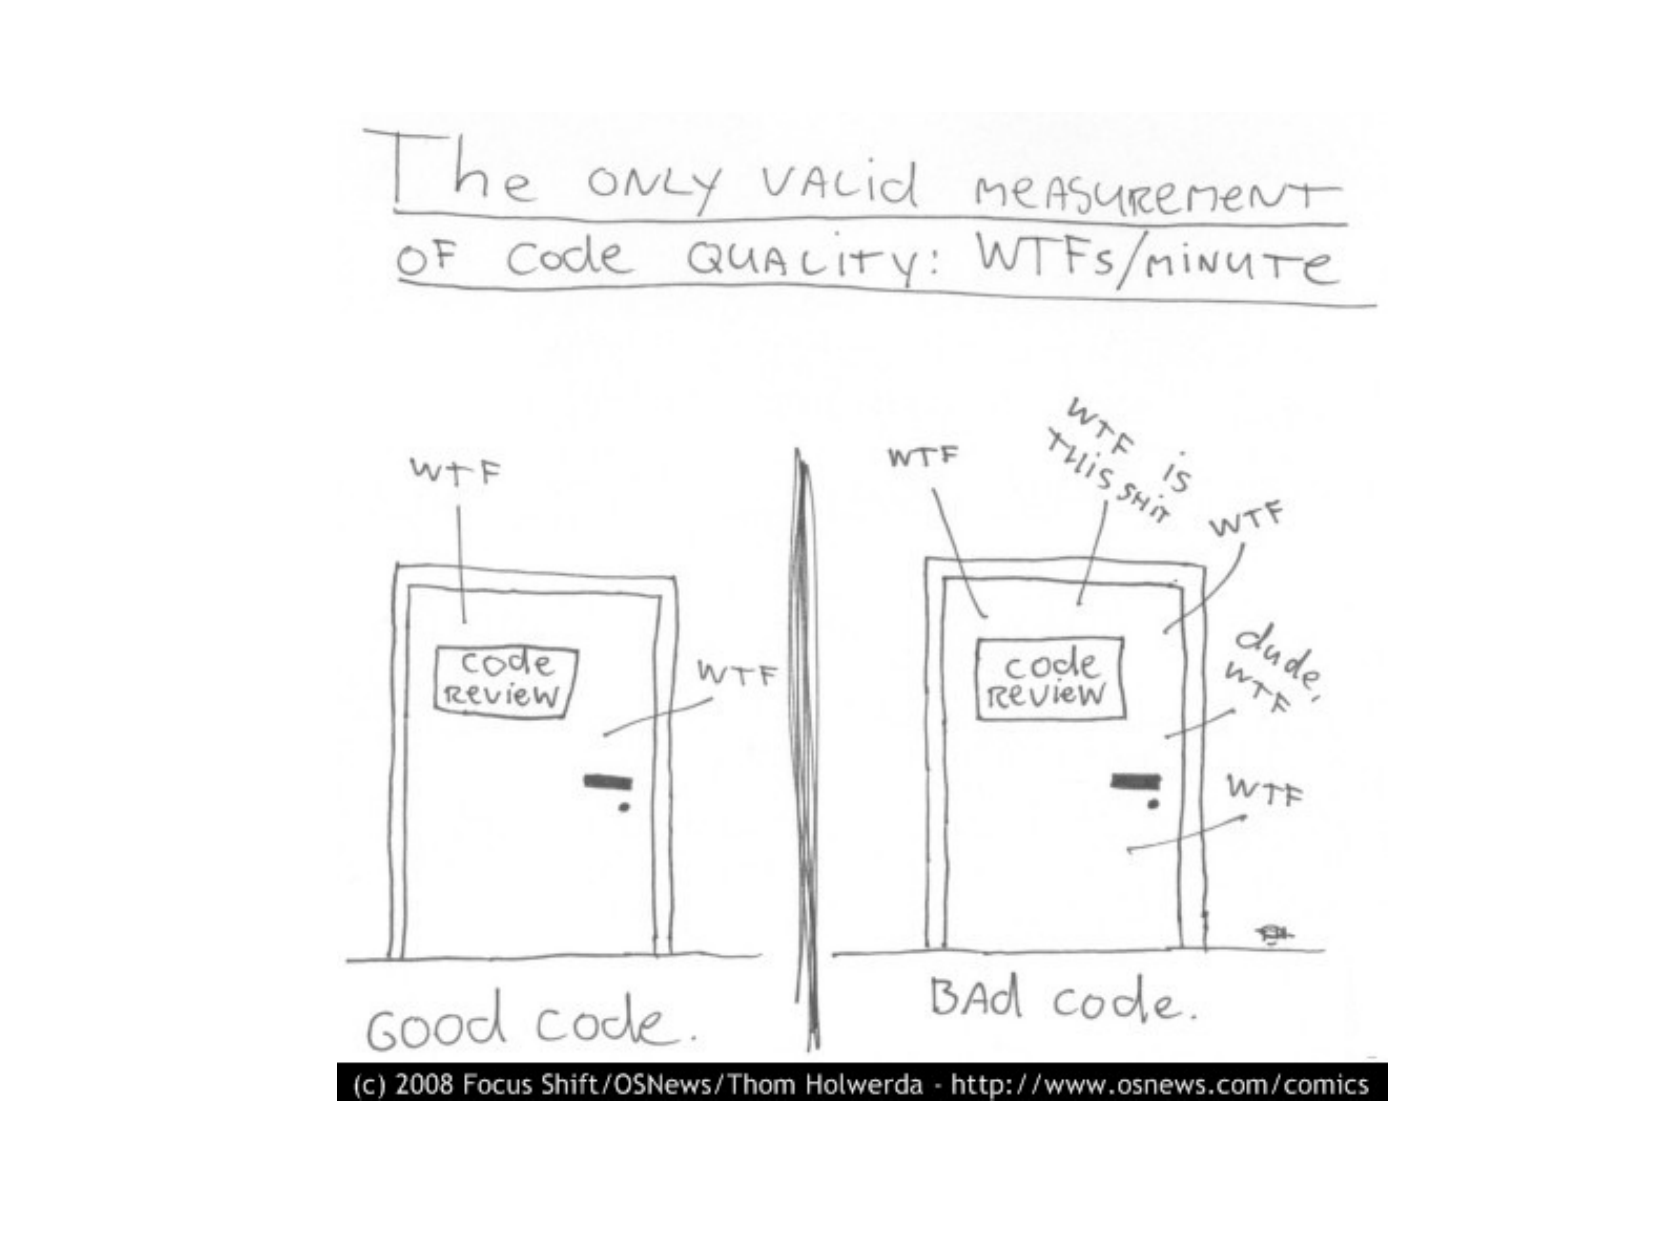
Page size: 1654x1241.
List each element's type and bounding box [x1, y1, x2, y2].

picture [337, 112, 1388, 1102]
